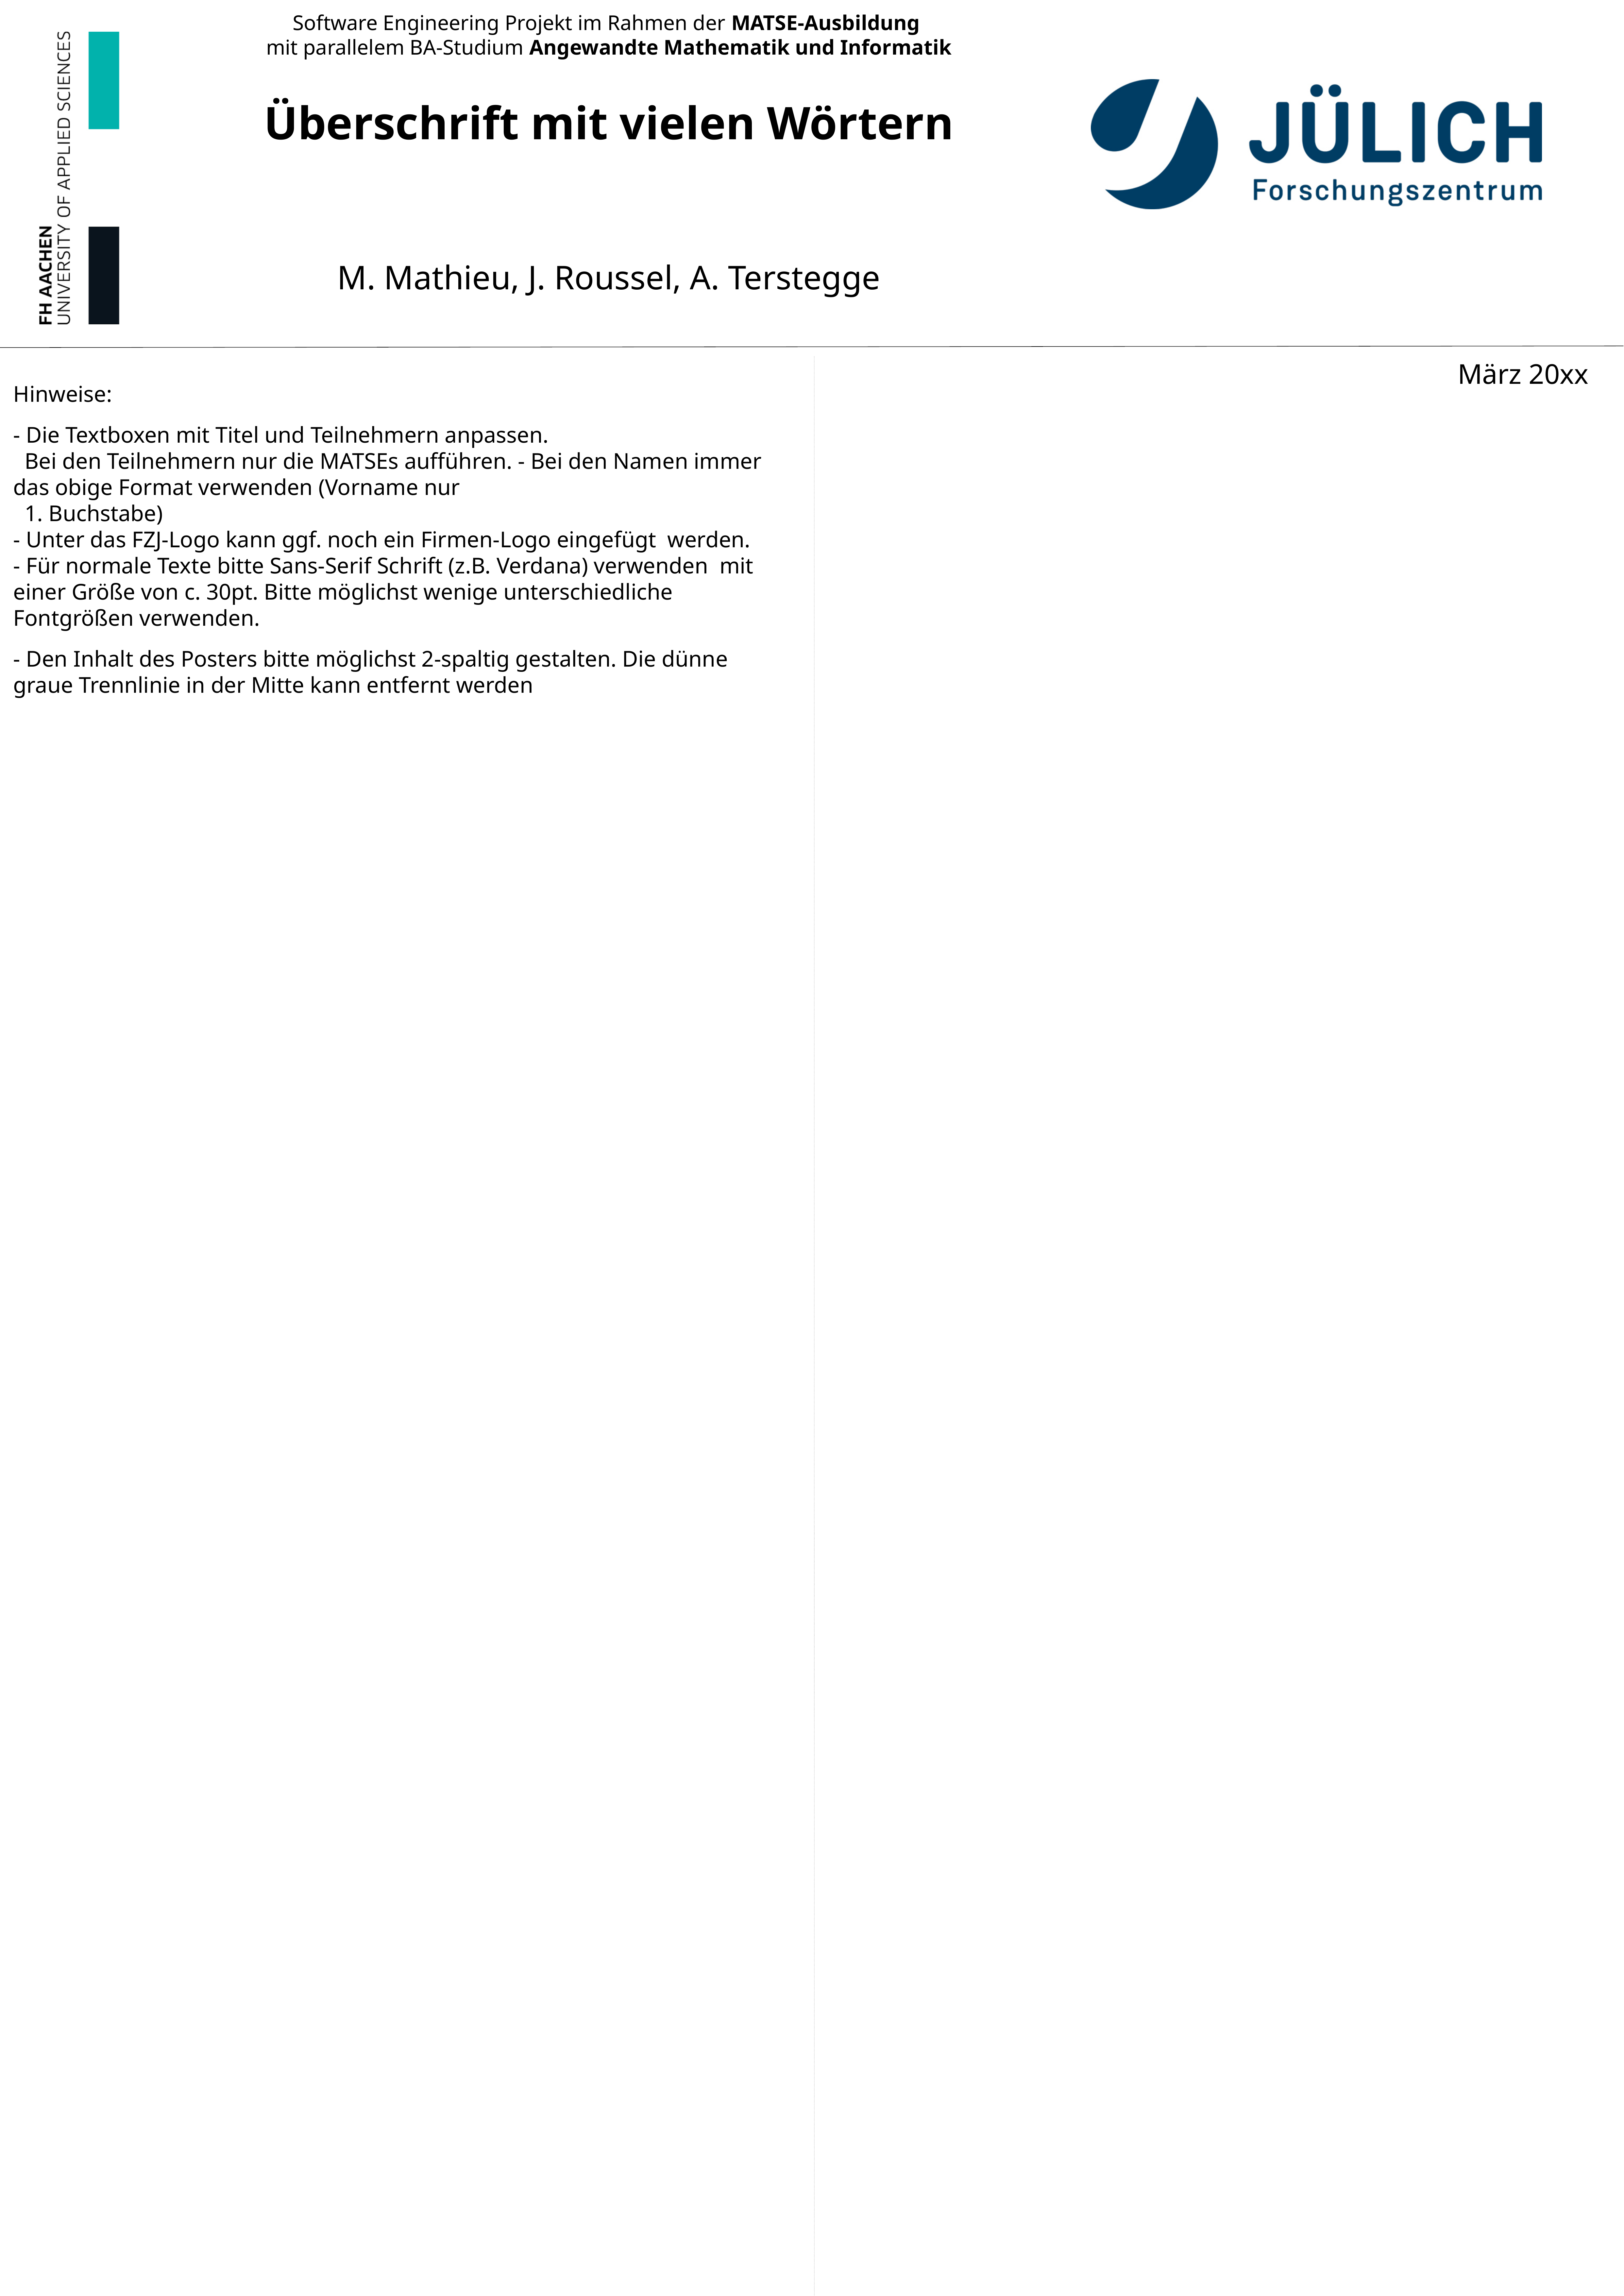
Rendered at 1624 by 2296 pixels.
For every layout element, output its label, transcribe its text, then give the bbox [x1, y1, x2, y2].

text_box M. Mathieu, J. Roussel, A. Terstegge [847, 274, 856, 287]
text_box M. Mathieu, J. Roussel, A. Terstegge [826, 274, 836, 287]
text_box Überschrift mit vielen Wörtern [153, 74, 1065, 235]
text_box M. Mathieu, J. Roussel, A. Terstegge [132, 252, 1086, 294]
text_box Hinweise: - Die Textboxen mit Titel und Teilnehmern anpassen. Bei den Teilnehmern nur die MATSEs aufführen. - Bei den Namen immer das obige Format verwenden (Vorname nur 1. Buchstabe) - Unter das FZJ-Logo kann ggf. noch ein Firmen-Logo eingefügt werden. - Für normale Texte bitte Sans-Serif Schrift (z.B. Verdana) verwenden mit einer Größe von c. 30pt. Bitte möglichst wenige unterschiedliche Fontgrößen verwenden. - Den Inhalt des Posters bitte möglichst 2-spaltig gestalten. Die dünne graue Trennlinie in der Mitte kann entfernt werden [8, 378, 802, 843]
